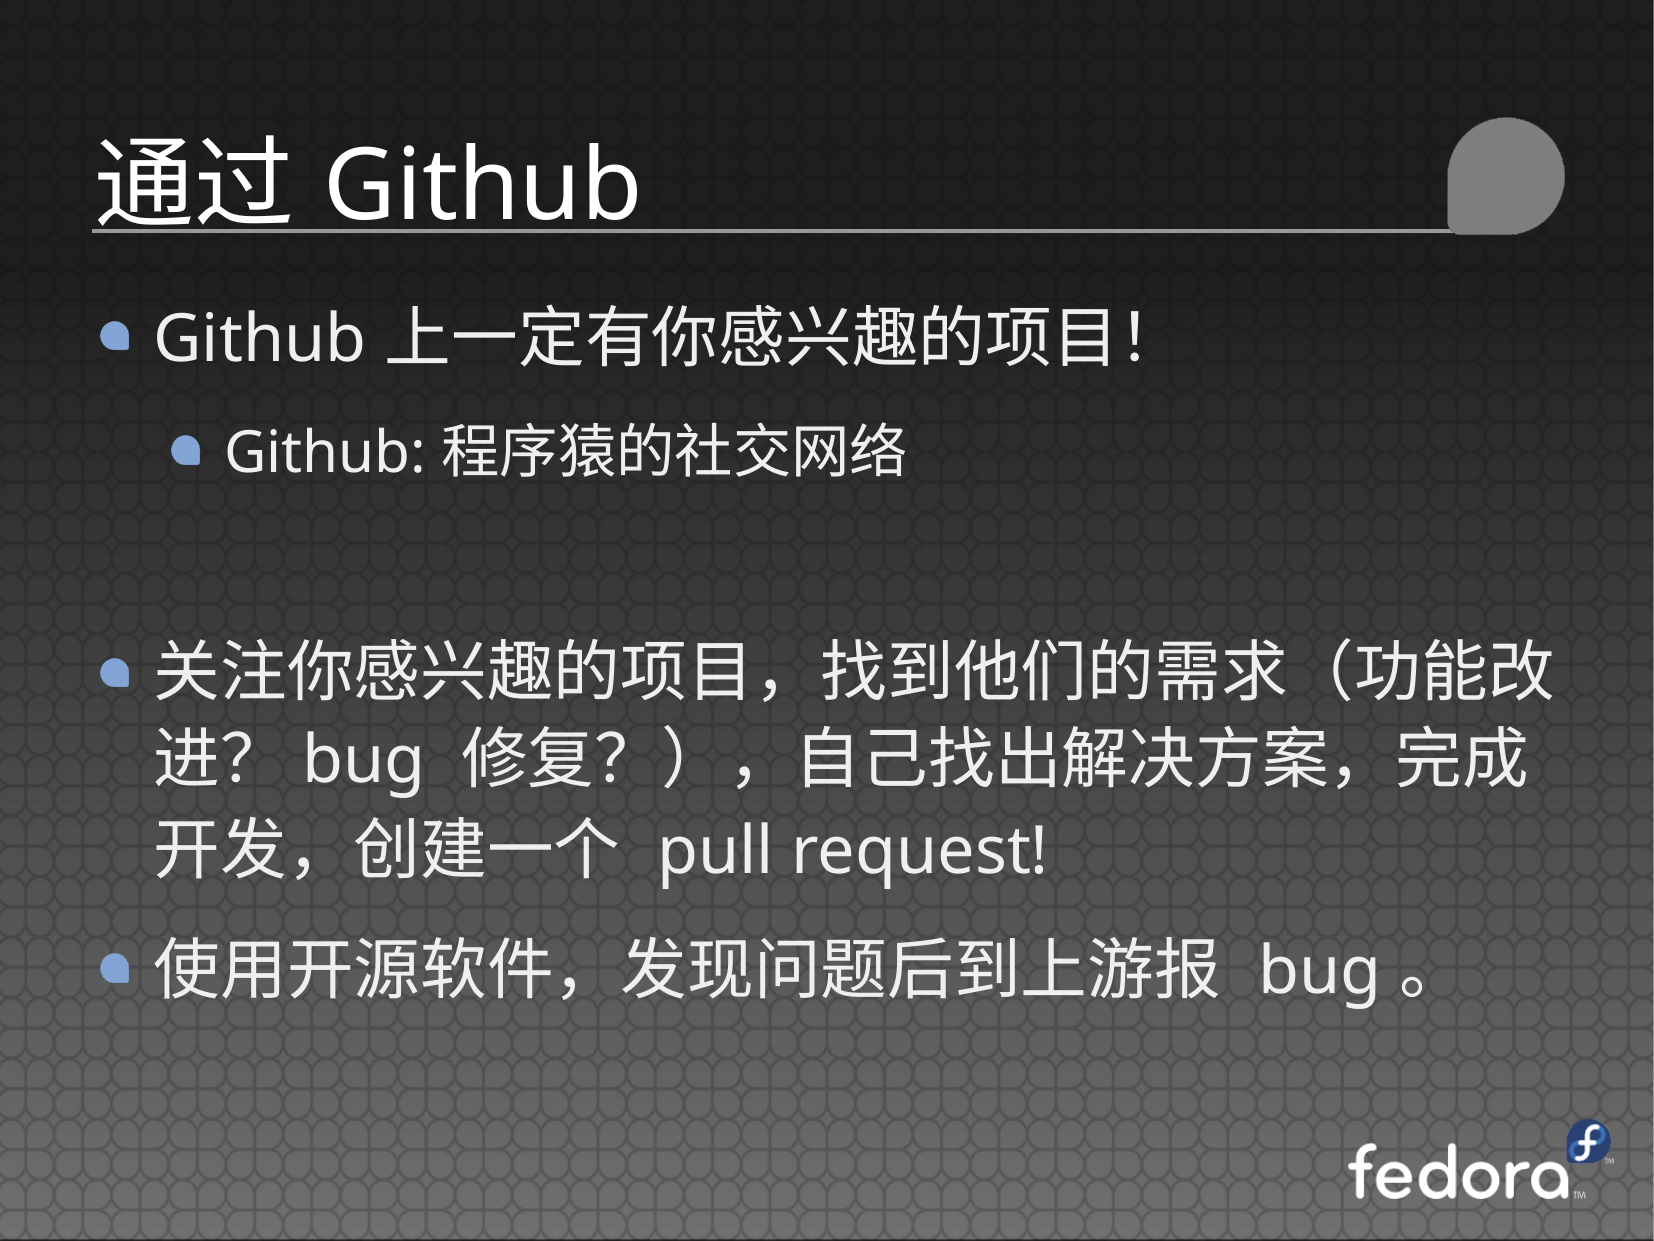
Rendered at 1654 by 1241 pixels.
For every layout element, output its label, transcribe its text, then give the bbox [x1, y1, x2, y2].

title 通过Github [94, 100, 1427, 251]
picture [0, 0, 1654, 1241]
list Github上一定有你感兴趣的项目！ Github:程序猿的社交网络 关注你感兴趣的项目，找到他们的需求（功能改进？bug 修复？），自己找出解决方案，完成开发，创建一个 pull request! 使用开源软件，发现问题后到上游报 bug。 [82, 290, 1571, 1094]
